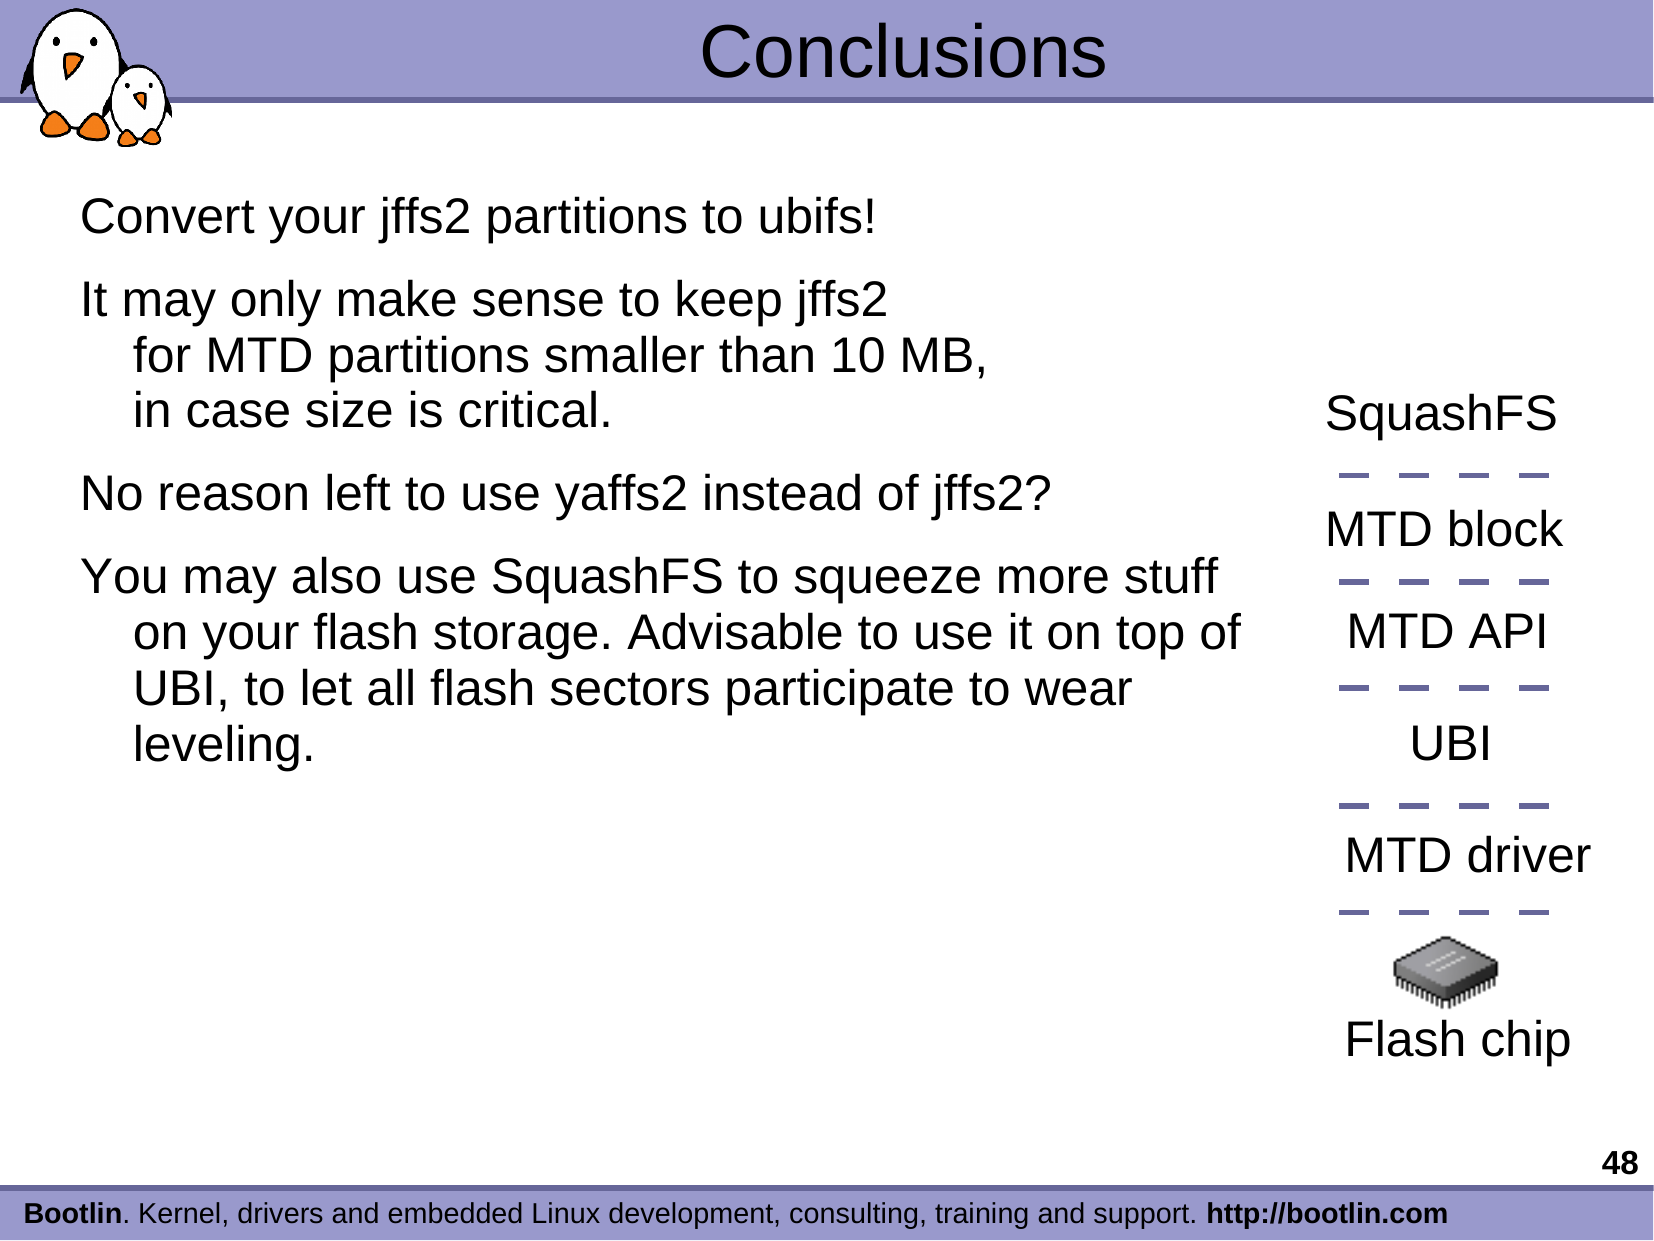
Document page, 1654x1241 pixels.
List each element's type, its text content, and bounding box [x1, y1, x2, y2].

text_box MTD API [1332, 603, 1550, 666]
text_box UBI [1409, 715, 1493, 778]
text_box SquashFS [1324, 385, 1558, 448]
picture [1387, 915, 1506, 1010]
list Convert your jffs2 partitions to ubifs! It may only make sense to keep jffs2 for MTD partitions smaller than 10 MB, in case size is critical. No reason left to use yaffs2 instead of jffs2? You may also use SquashFS to squeeze more stuff on your flash storage. Advisable to use it on top of UBI, to let all flash sectors participate to wear leveling. [62, 188, 1256, 1038]
picture [20, 8, 172, 147]
text_box MTD driver [1344, 827, 1592, 890]
text_box Flash chip [1344, 1010, 1572, 1073]
text_box MTD block [1324, 500, 1564, 564]
title Conclusions [178, 5, 1631, 97]
